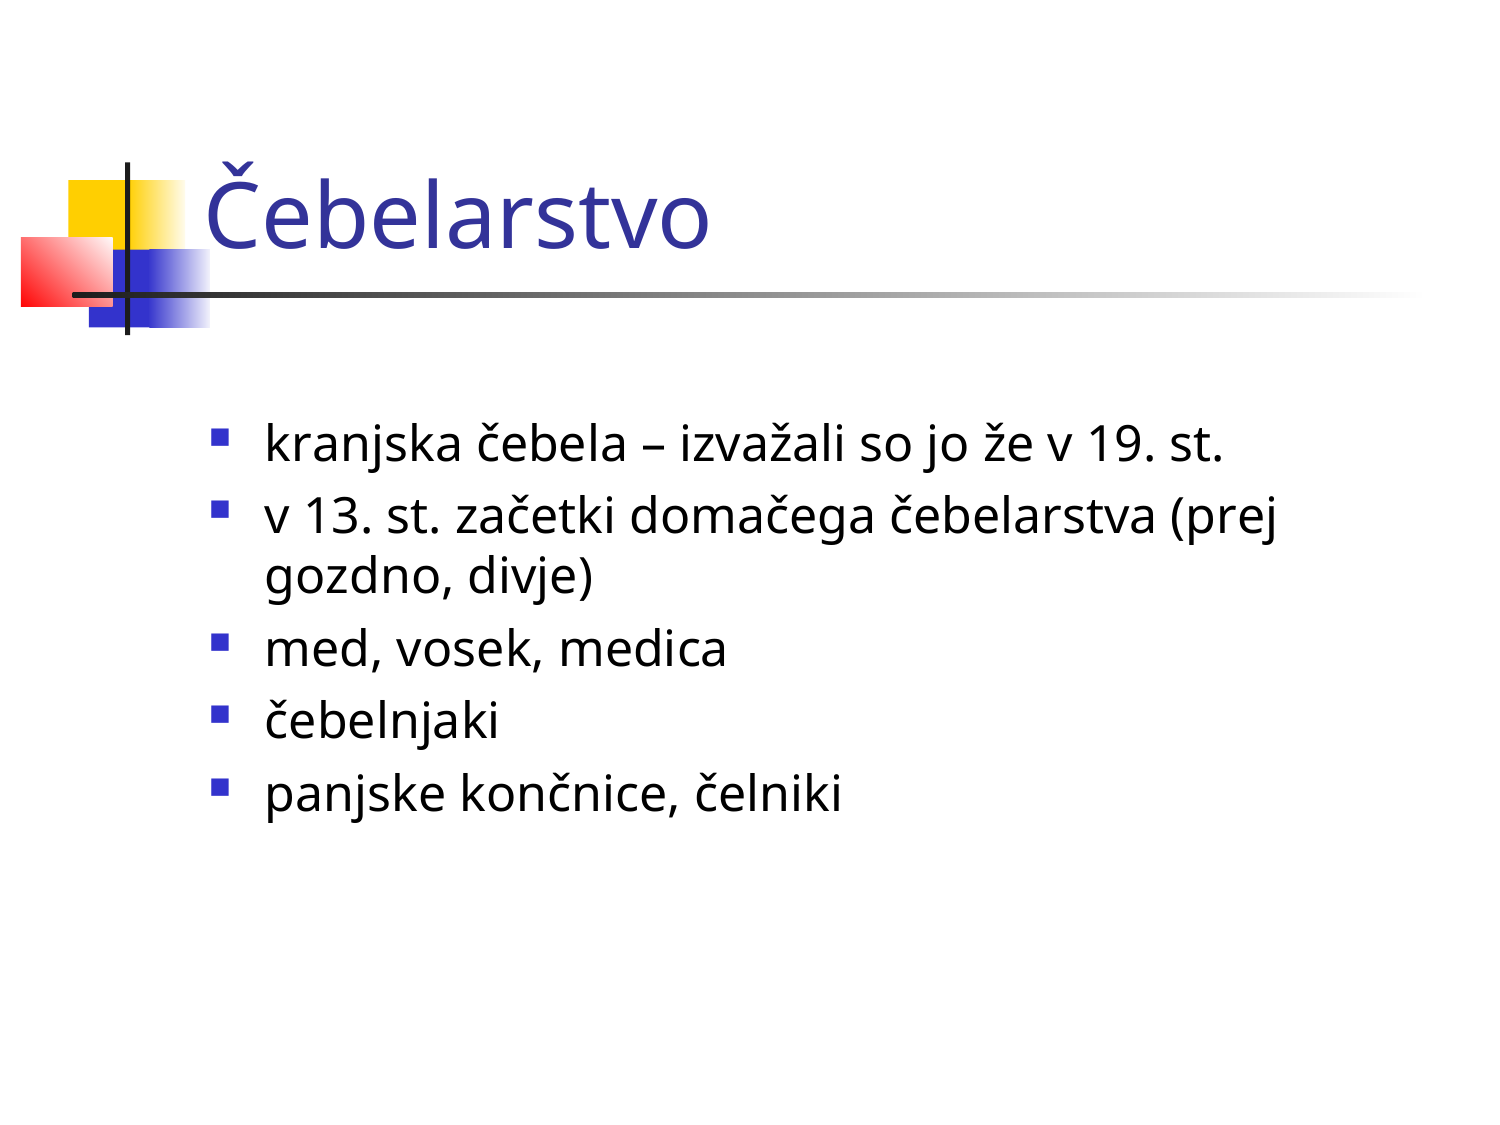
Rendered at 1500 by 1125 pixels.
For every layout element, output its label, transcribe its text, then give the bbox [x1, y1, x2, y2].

list kranjska čebela – izvažali so jo že v 19. st. v 13. st. začetki domačega čebelarstva (prej gozdno, divje) med, vosek, medica čebelnjaki panjske končnice, čelniki [193, 331, 1469, 1007]
title Čebelarstvo [188, 35, 1468, 276]
